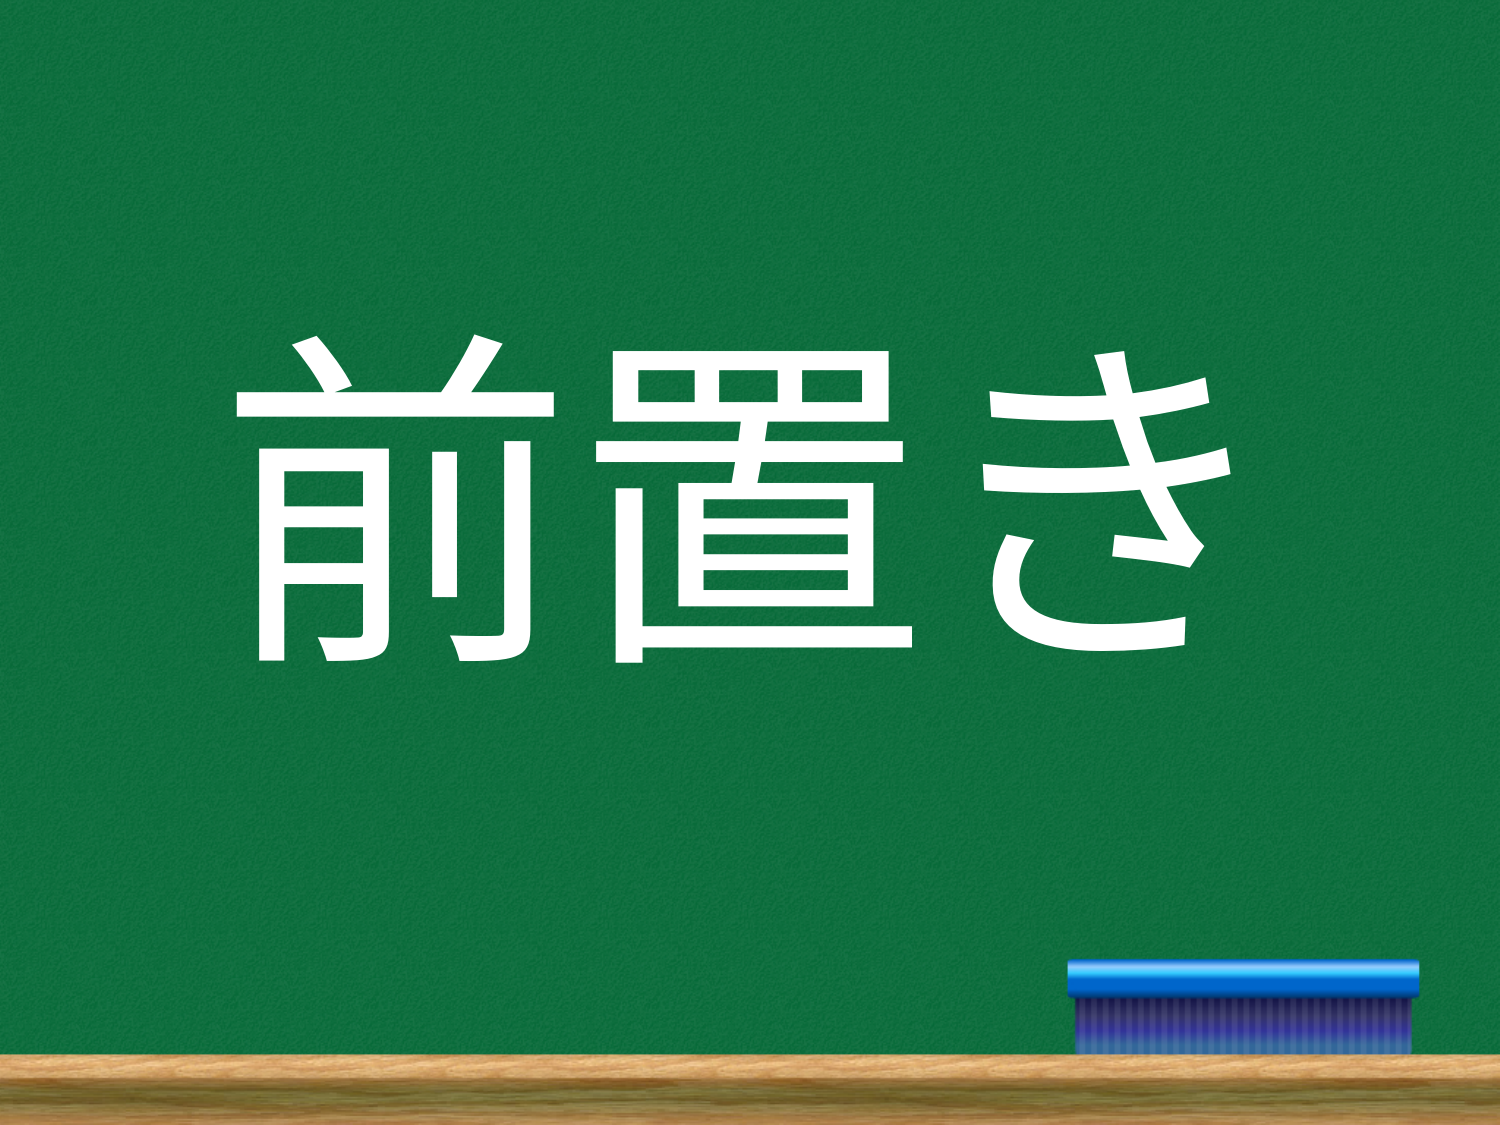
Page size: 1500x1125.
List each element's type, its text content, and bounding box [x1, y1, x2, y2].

subtitle 前置き [75, 44, 1425, 916]
picture [0, 0, 1500, 1125]
